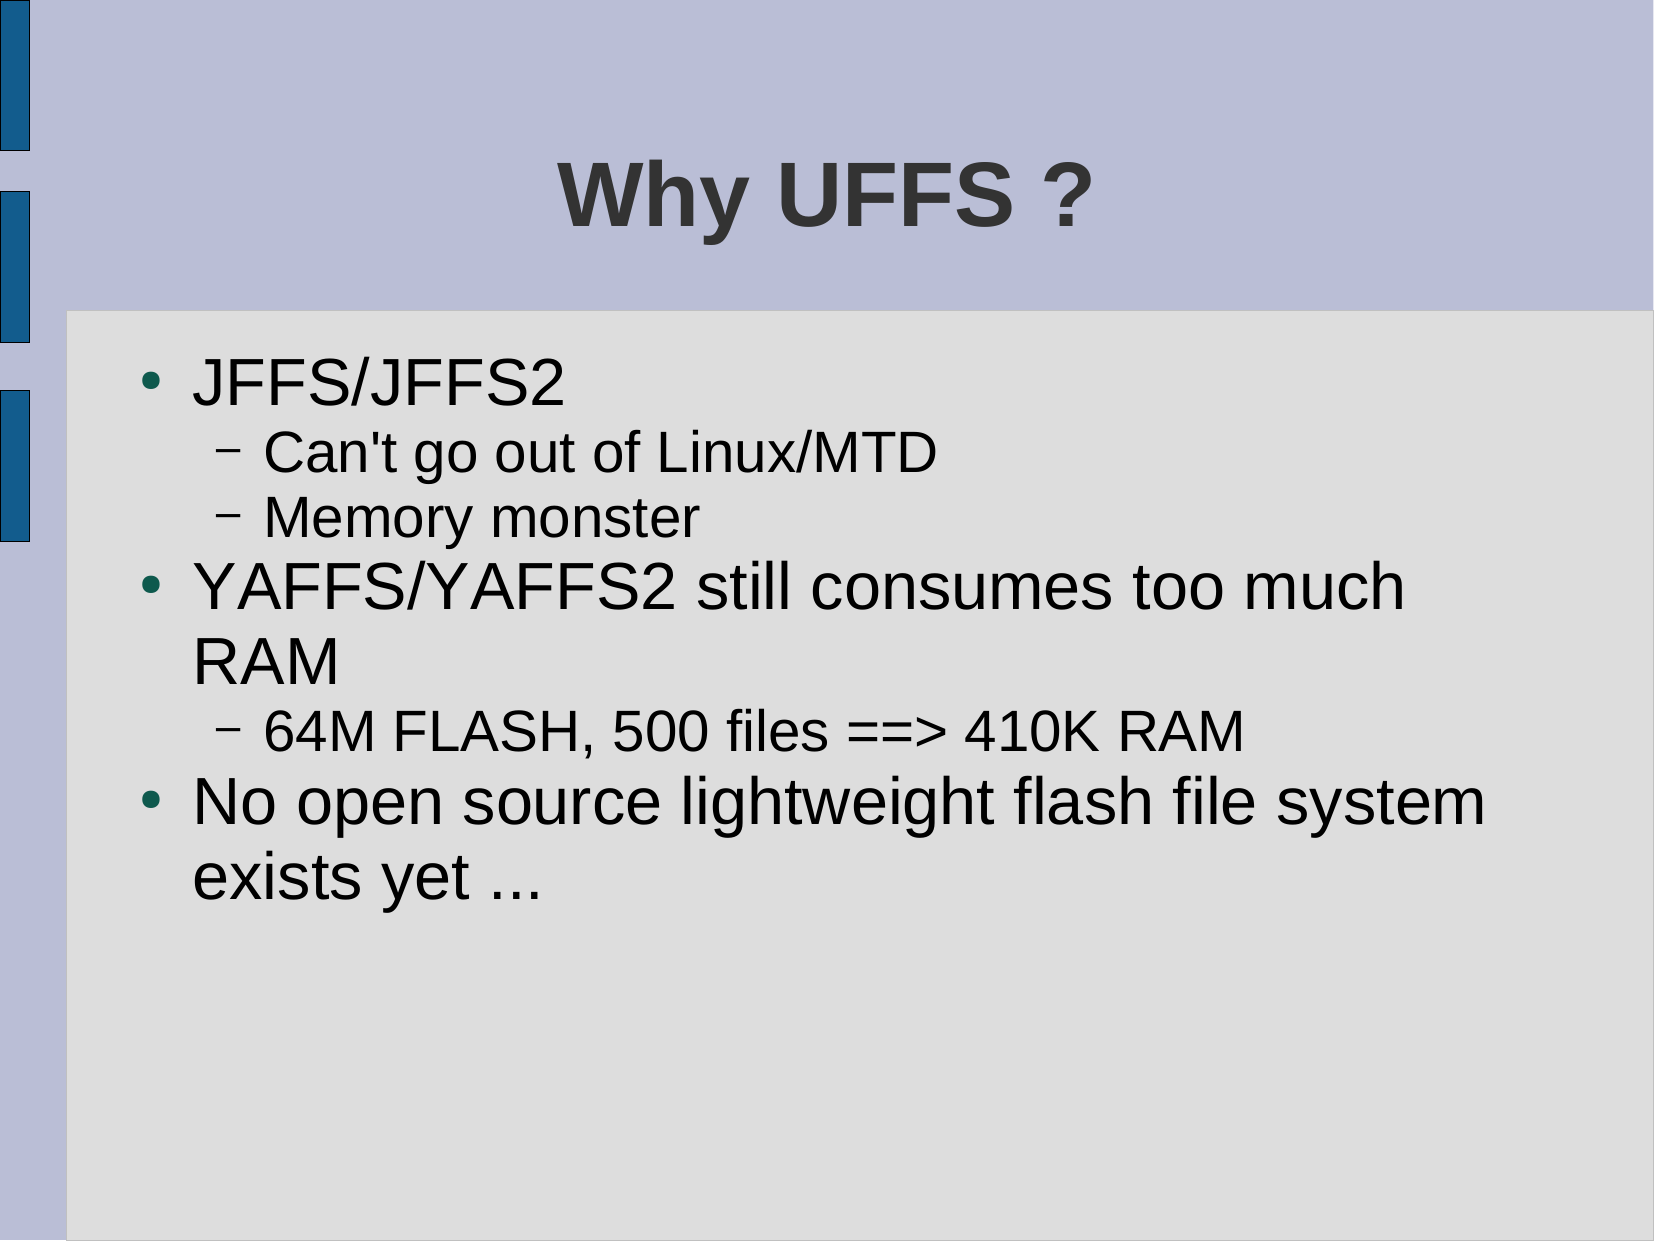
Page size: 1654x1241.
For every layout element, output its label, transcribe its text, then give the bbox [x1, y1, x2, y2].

title Why UFFS ? [121, 91, 1534, 299]
list JFFS/JFFS2 Can't go out of Linux/MTD Memory monster YAFFS/YAFFS2 still consumes too much RAM 64M FLASH, 500 files ==> 410K RAM No open source lightweight flash file system exists yet ... [121, 344, 1534, 1127]
